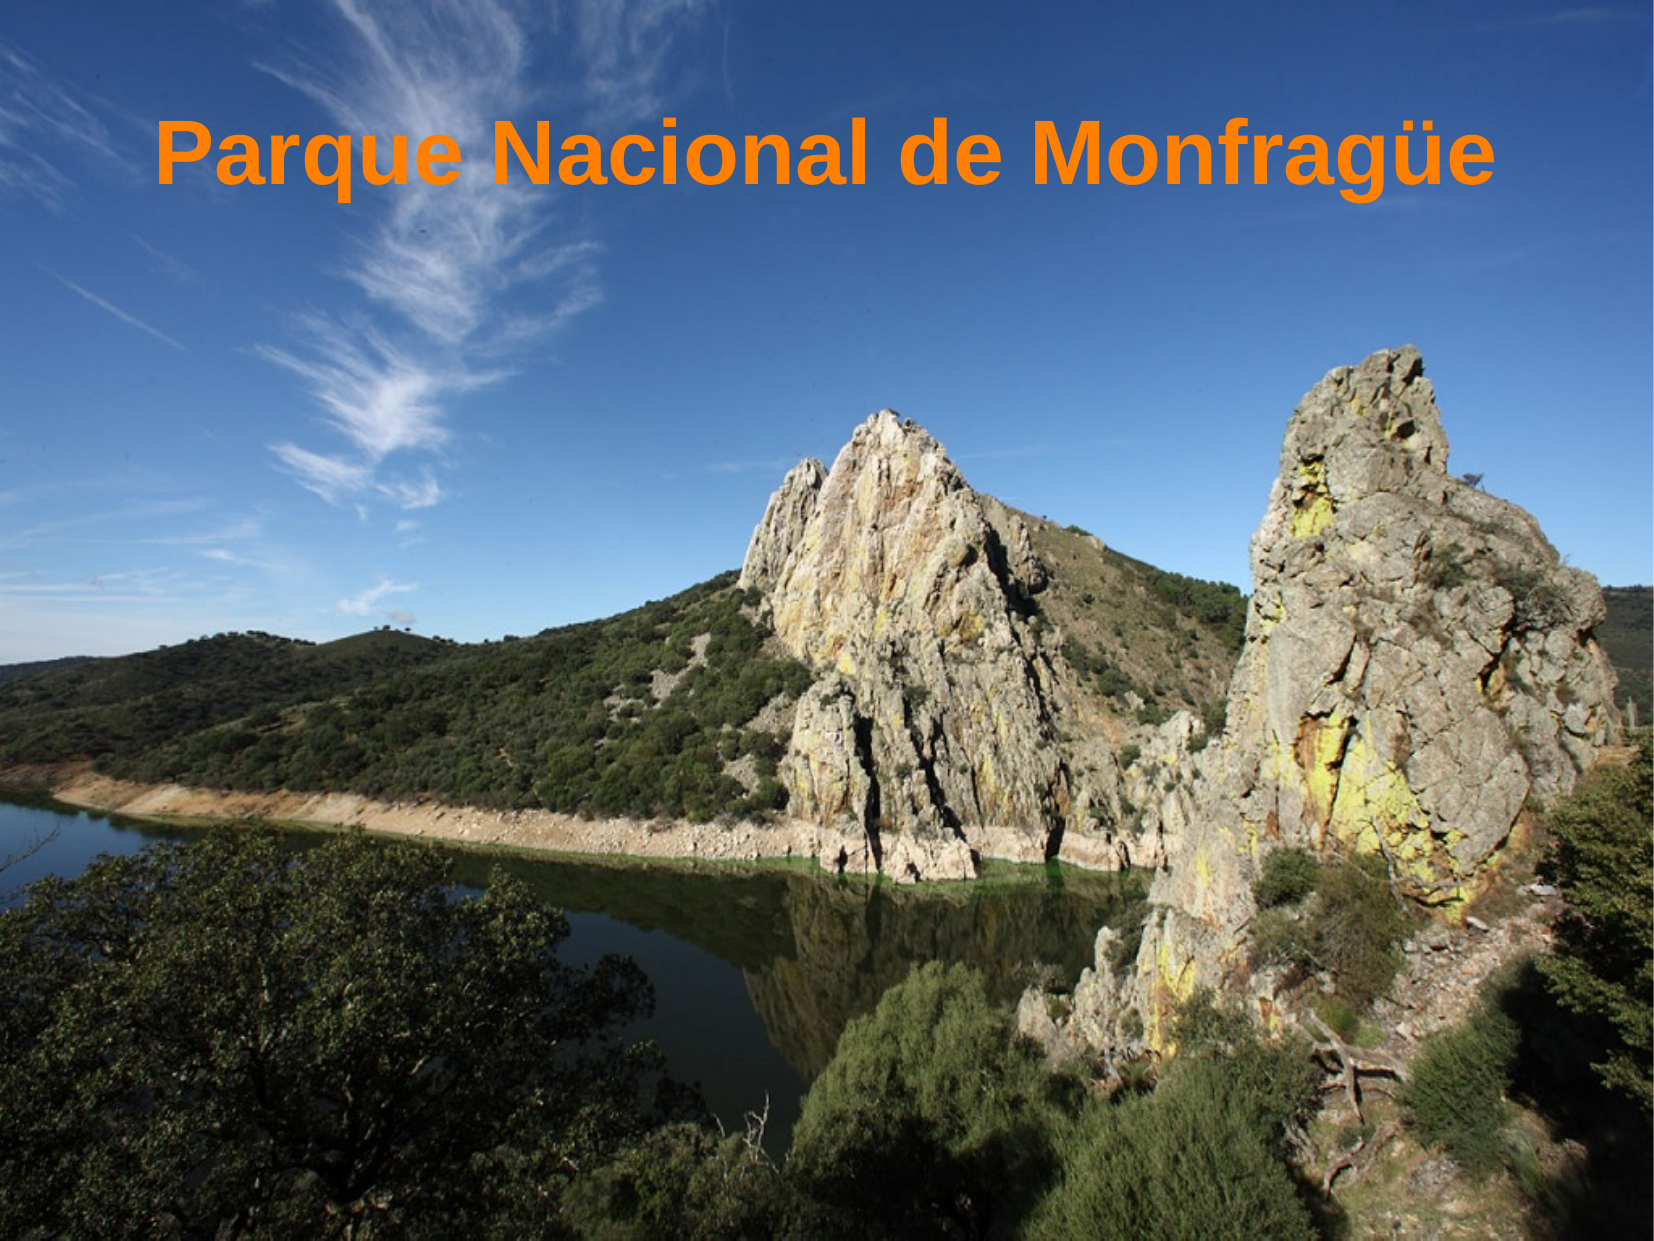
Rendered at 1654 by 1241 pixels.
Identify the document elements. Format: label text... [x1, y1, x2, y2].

picture [0, 0, 1654, 1241]
title Parque Nacional de Monfragüe [82, 49, 1571, 257]
